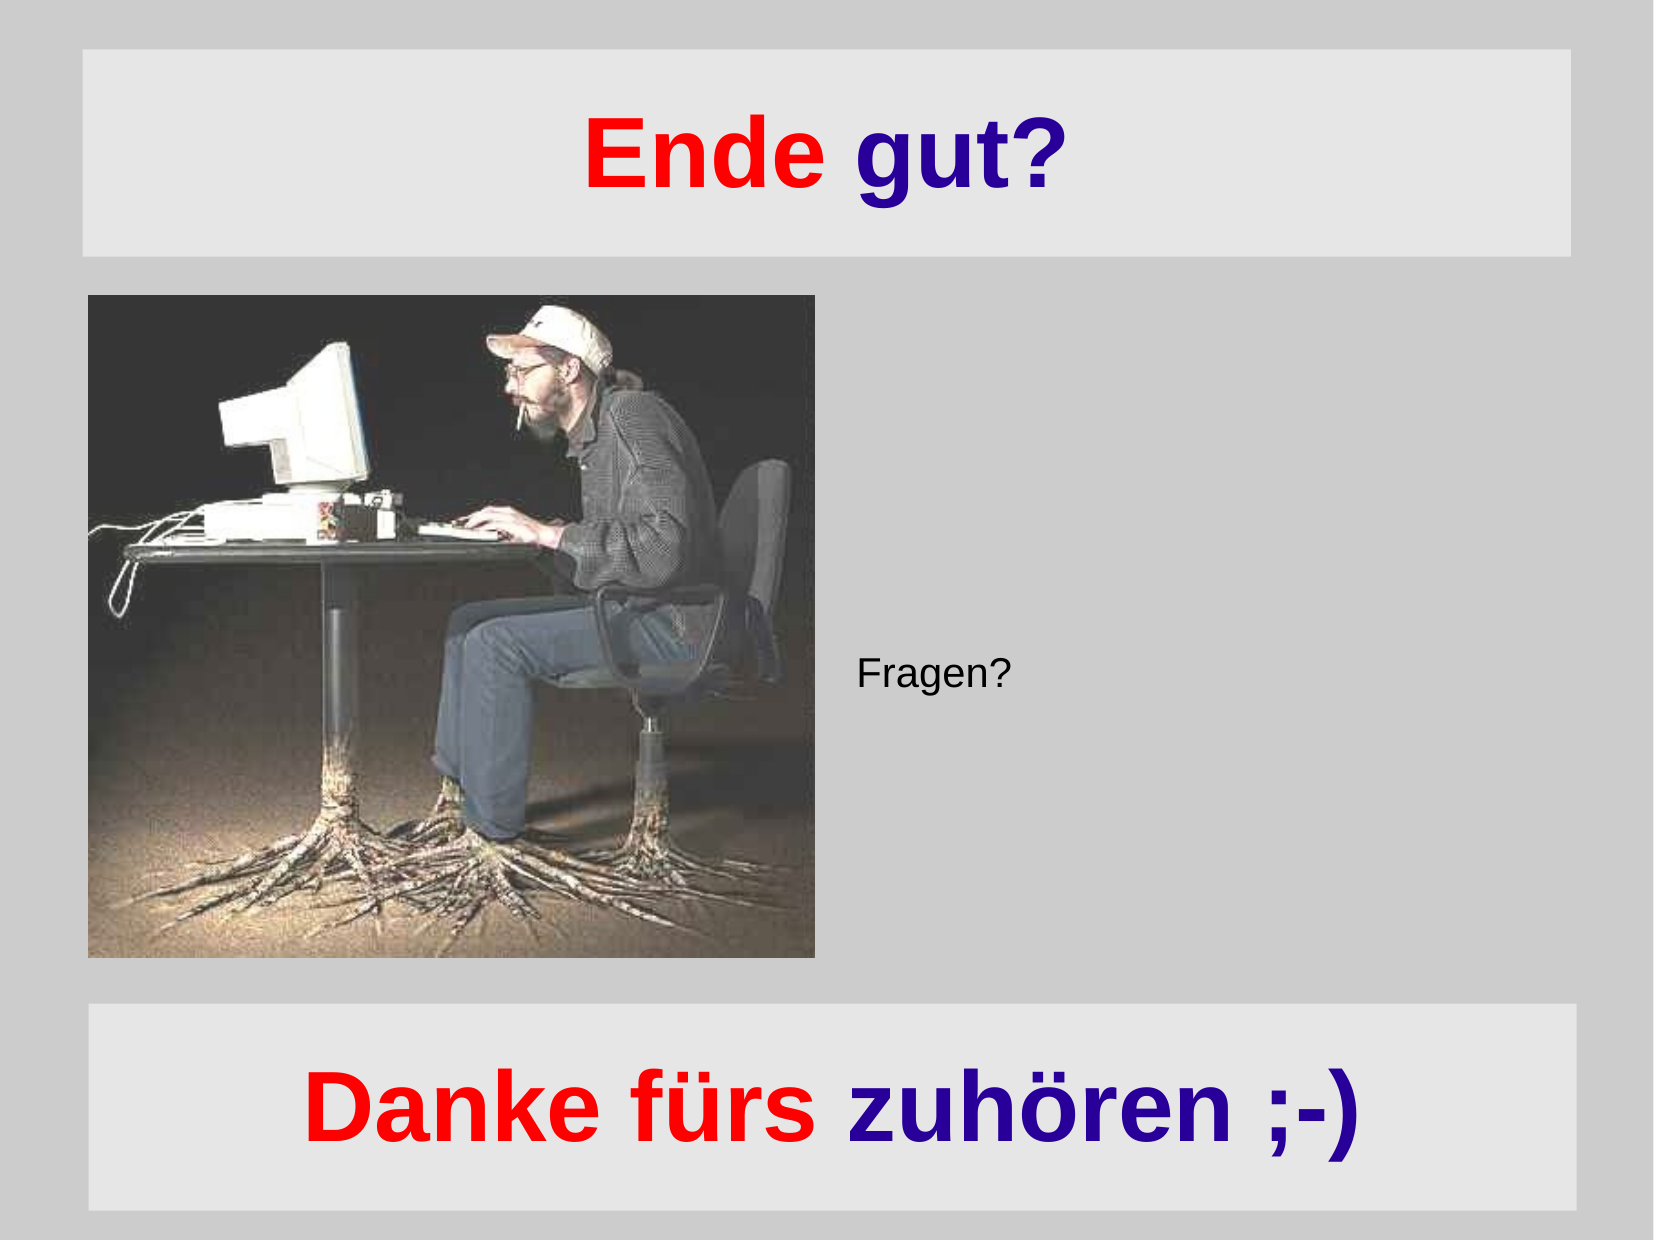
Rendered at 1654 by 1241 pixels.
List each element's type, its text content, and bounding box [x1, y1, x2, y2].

title Danke fürs zuhören ;-) [88, 1003, 1577, 1211]
picture [88, 295, 815, 958]
list Fragen? [838, 649, 1565, 709]
title Ende gut? [82, 49, 1571, 257]
